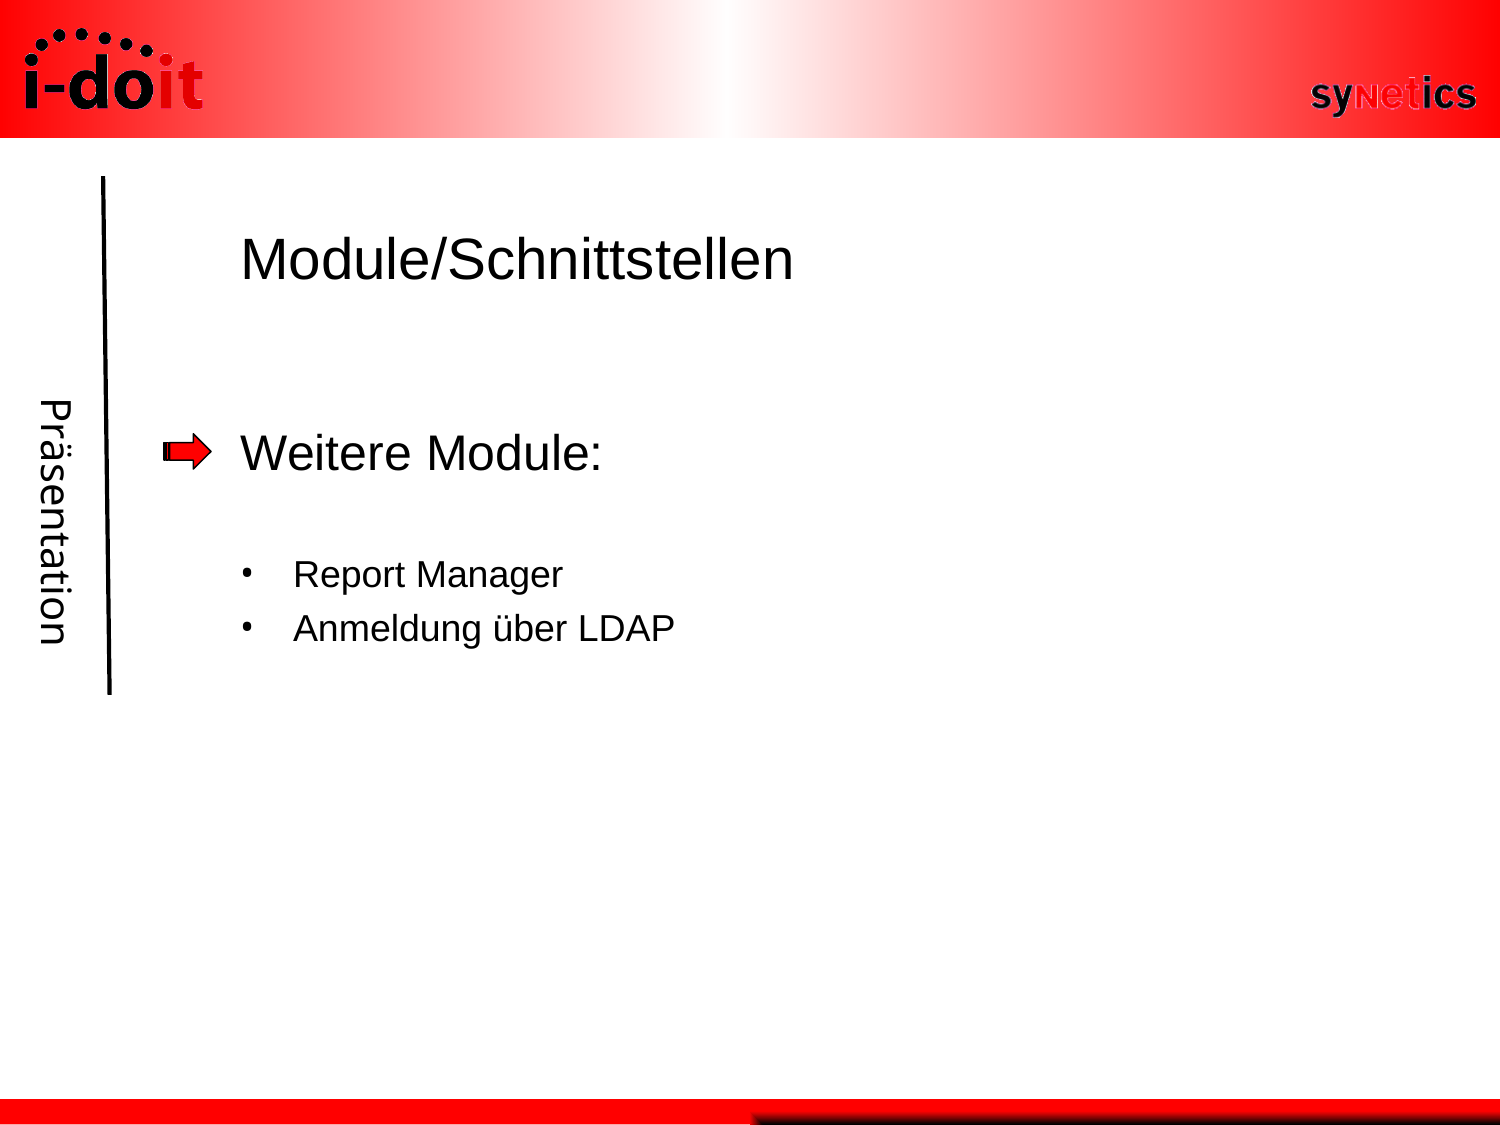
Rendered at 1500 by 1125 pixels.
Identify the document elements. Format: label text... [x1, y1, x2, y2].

text_box Weitere Module: Report Manager Anmeldung über LDAP [225, 412, 1426, 1001]
picture [1311, 75, 1476, 119]
text_box [164, 433, 212, 470]
picture [5, 11, 254, 126]
text_box Module/Schnittstellen [225, 162, 1426, 351]
